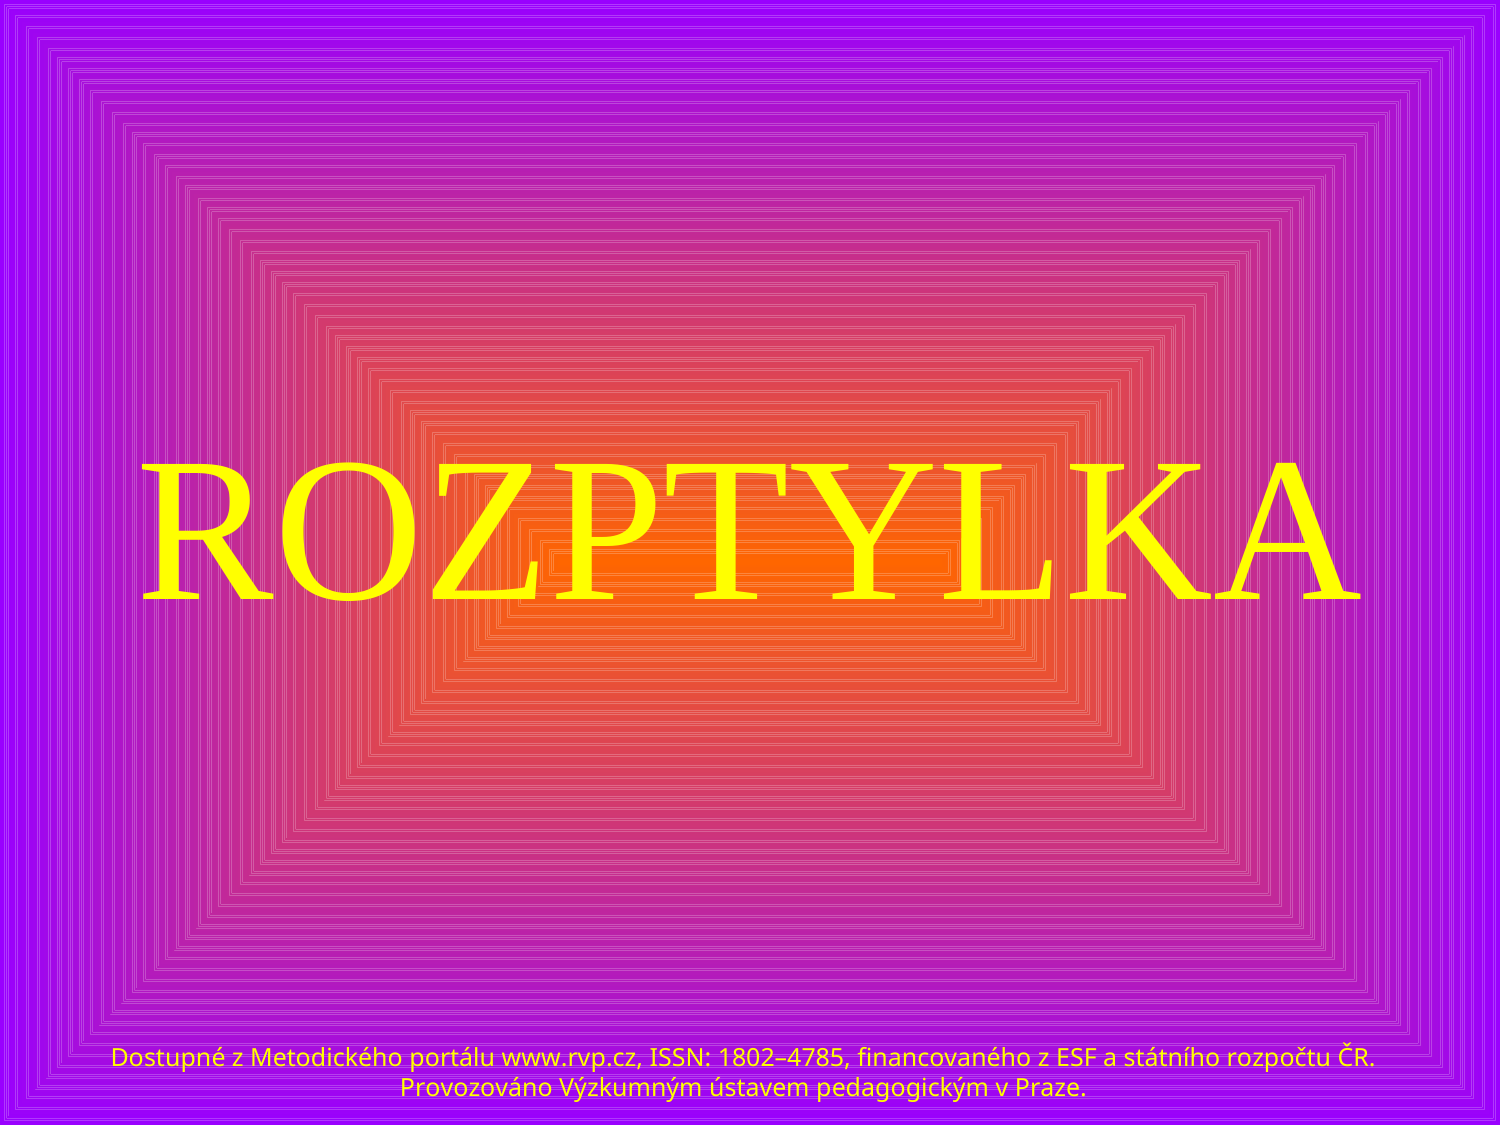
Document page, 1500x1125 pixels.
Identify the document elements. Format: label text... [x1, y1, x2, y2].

text_box Dostupné z Metodického portálu www.rvp.cz, ISSN: 1802–4785, financovaného z ESF a státního rozpočtu ČR. Provozováno Výzkumným ústavem pedagogickým v Praze. [35, 1041, 1454, 1102]
text_box ROZPTYLKA [0, 385, 1500, 649]
